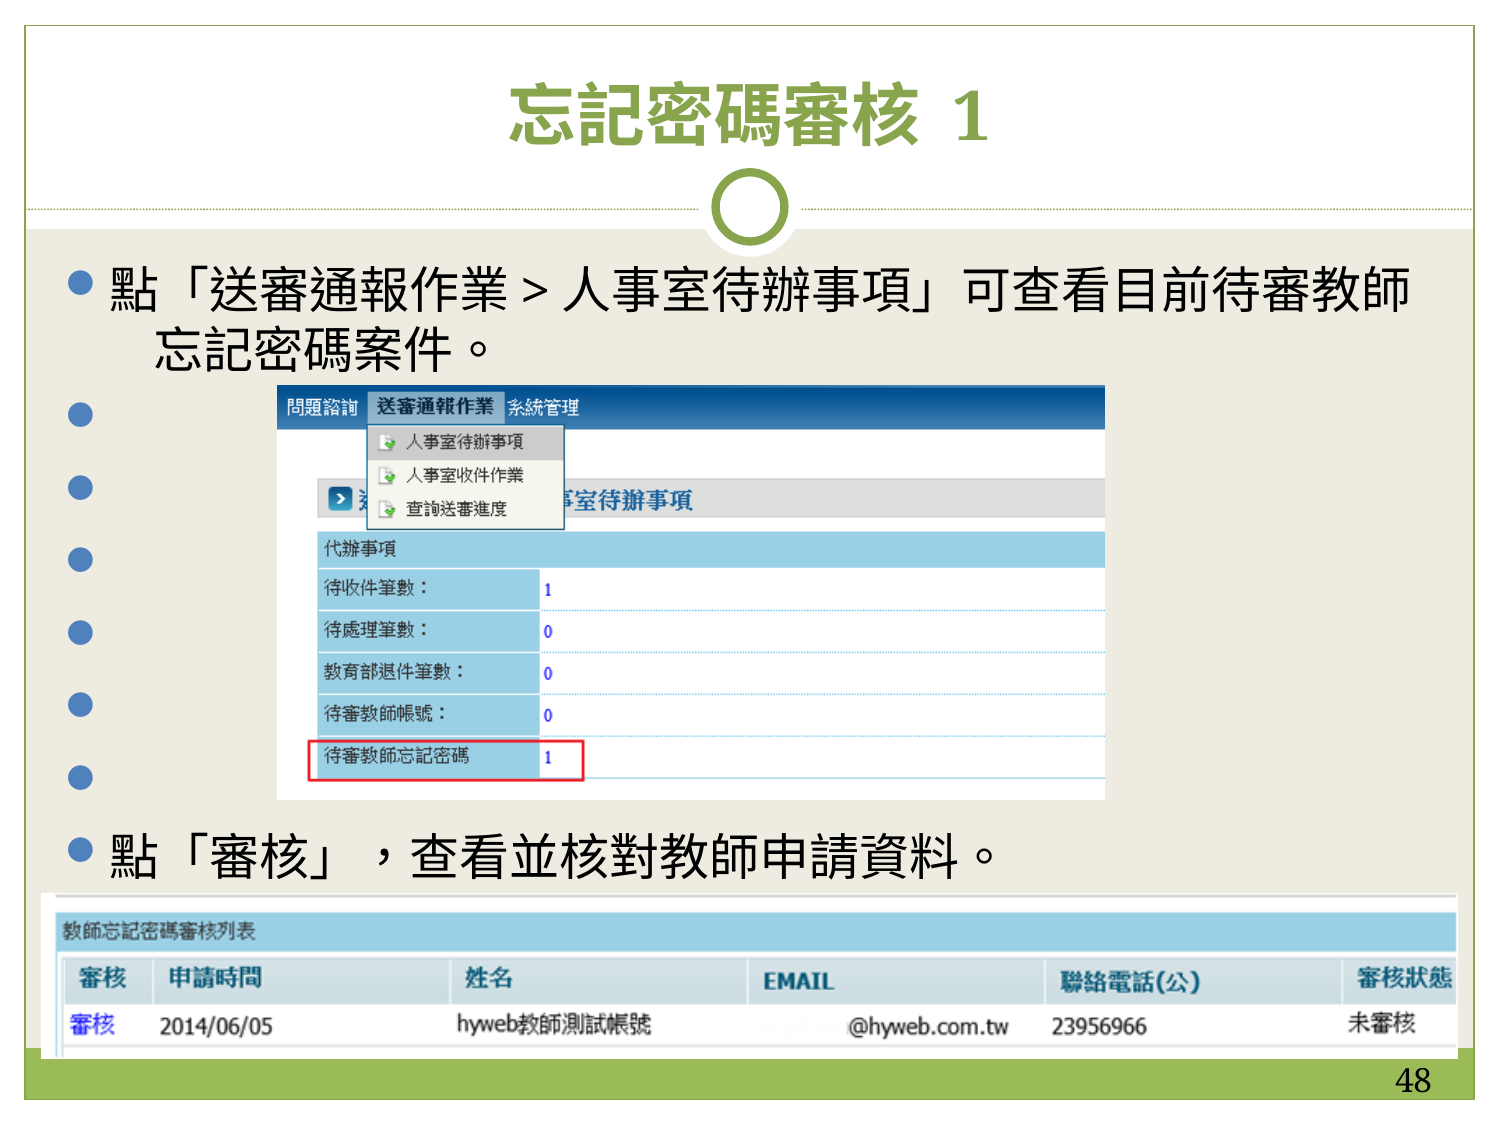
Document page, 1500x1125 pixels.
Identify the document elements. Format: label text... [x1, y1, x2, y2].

text_box [1376, 1059, 1452, 1118]
title 忘記密碼審核 1 [49, 37, 1450, 162]
picture [41, 893, 1458, 1059]
list 點「送審通報作業>人事室待辦事項」可查看目前待審教師忘記密碼案件。 點「審核」，查看並核對教師申請資料。 [49, 250, 1445, 893]
picture [277, 385, 1105, 800]
